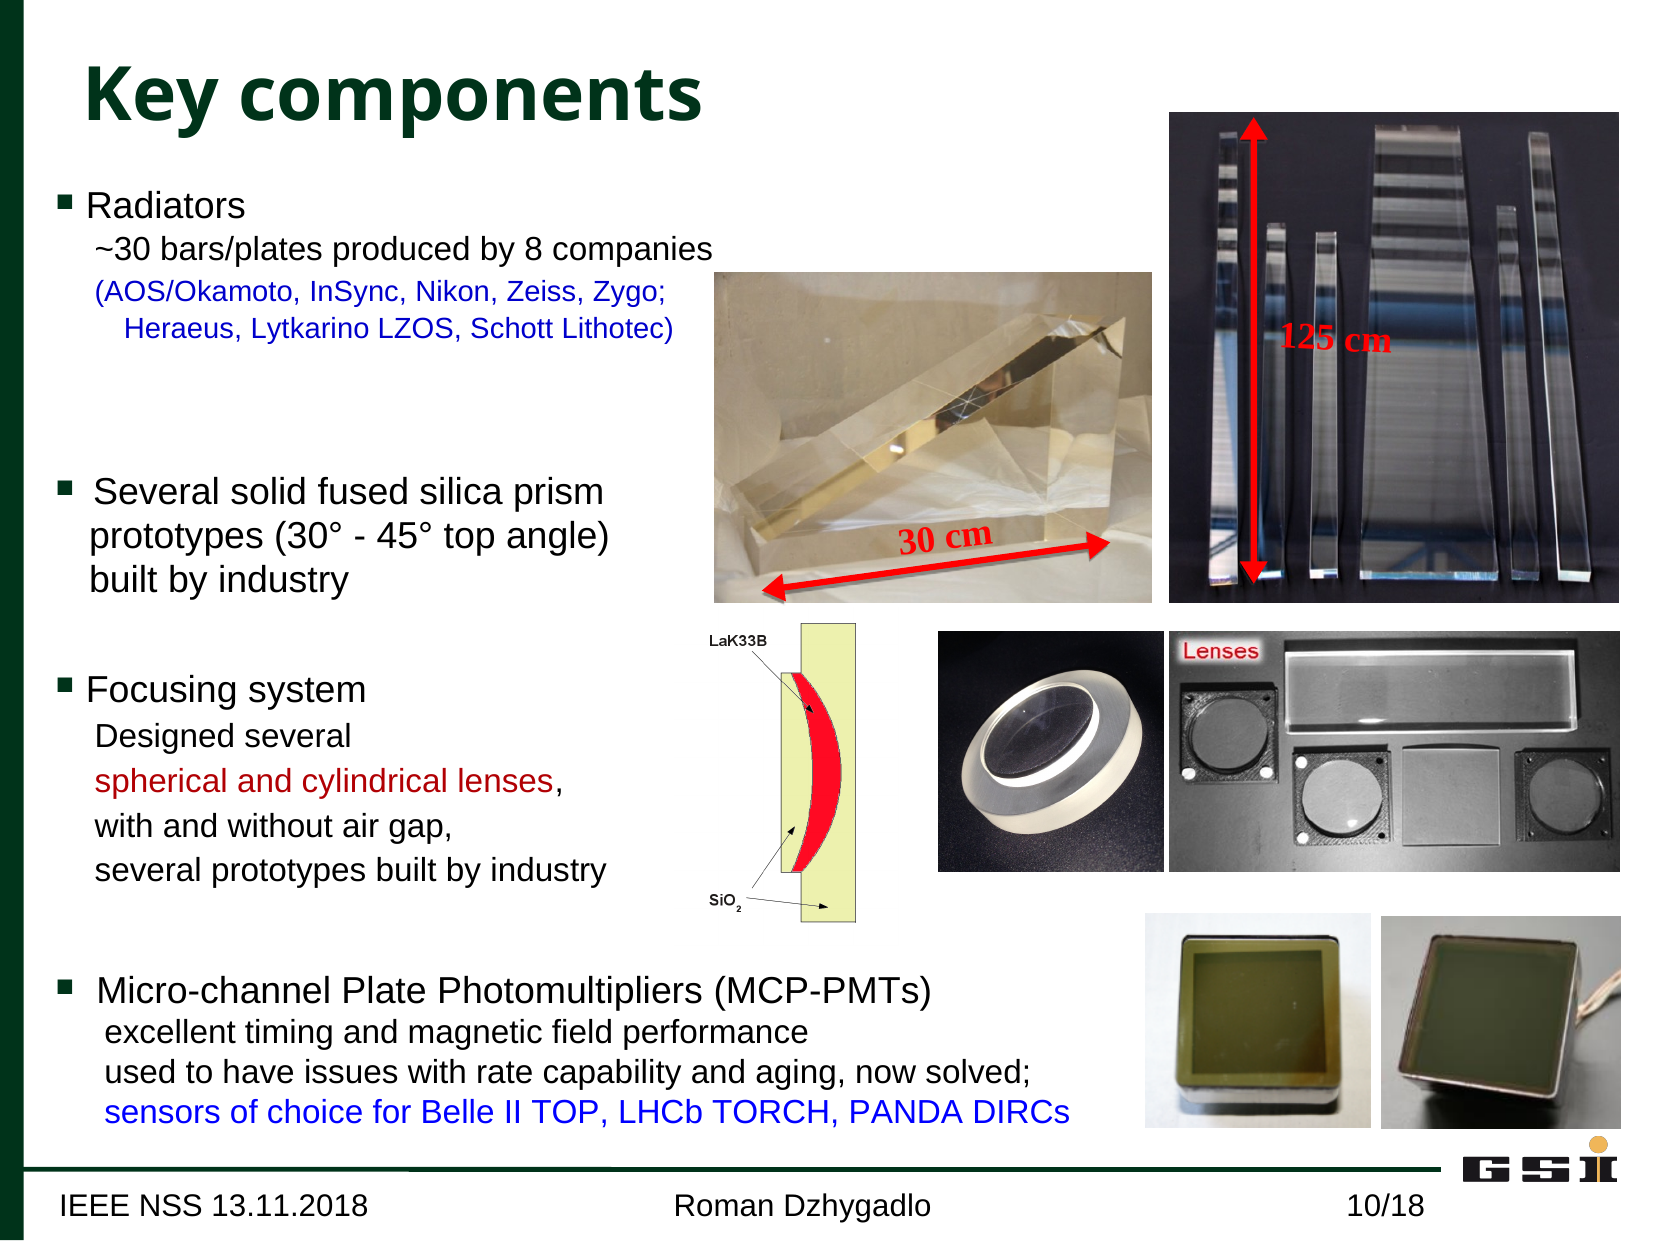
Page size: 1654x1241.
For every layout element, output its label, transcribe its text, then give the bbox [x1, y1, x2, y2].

picture [1463, 1136, 1617, 1182]
picture [1169, 112, 1619, 603]
picture [938, 631, 1164, 873]
text_box 125 cm [1262, 302, 1409, 370]
title Key components [82, 11, 1571, 173]
picture [714, 272, 1152, 603]
picture [1169, 631, 1620, 872]
picture [674, 607, 899, 946]
picture [1145, 913, 1371, 1128]
text_box 30 cm [879, 493, 1038, 572]
text_box Radiators ~30 bars/plates produced by 8 companies (AOS/Okamoto, InSync, Nikon, Zeiss, Zygo; Heraeus, Lytkarino LZOS, Schott Lithotec) Several solid fused silica prism prototypes (30° - 45° top angle) built by industry Focusing system Designed several spherical and cylindrical lenses, with and without air gap, several prototypes built by industry Micro-channel Plate Photomultipliers (MCP-PMTs) excellent timing and magnetic field performance used to have issues with rate capability and aging, now solved; sensors of choice for Belle II TOP, LHCb TORCH, PANDA DIRCs [42, 173, 1300, 1138]
picture [1381, 916, 1621, 1130]
